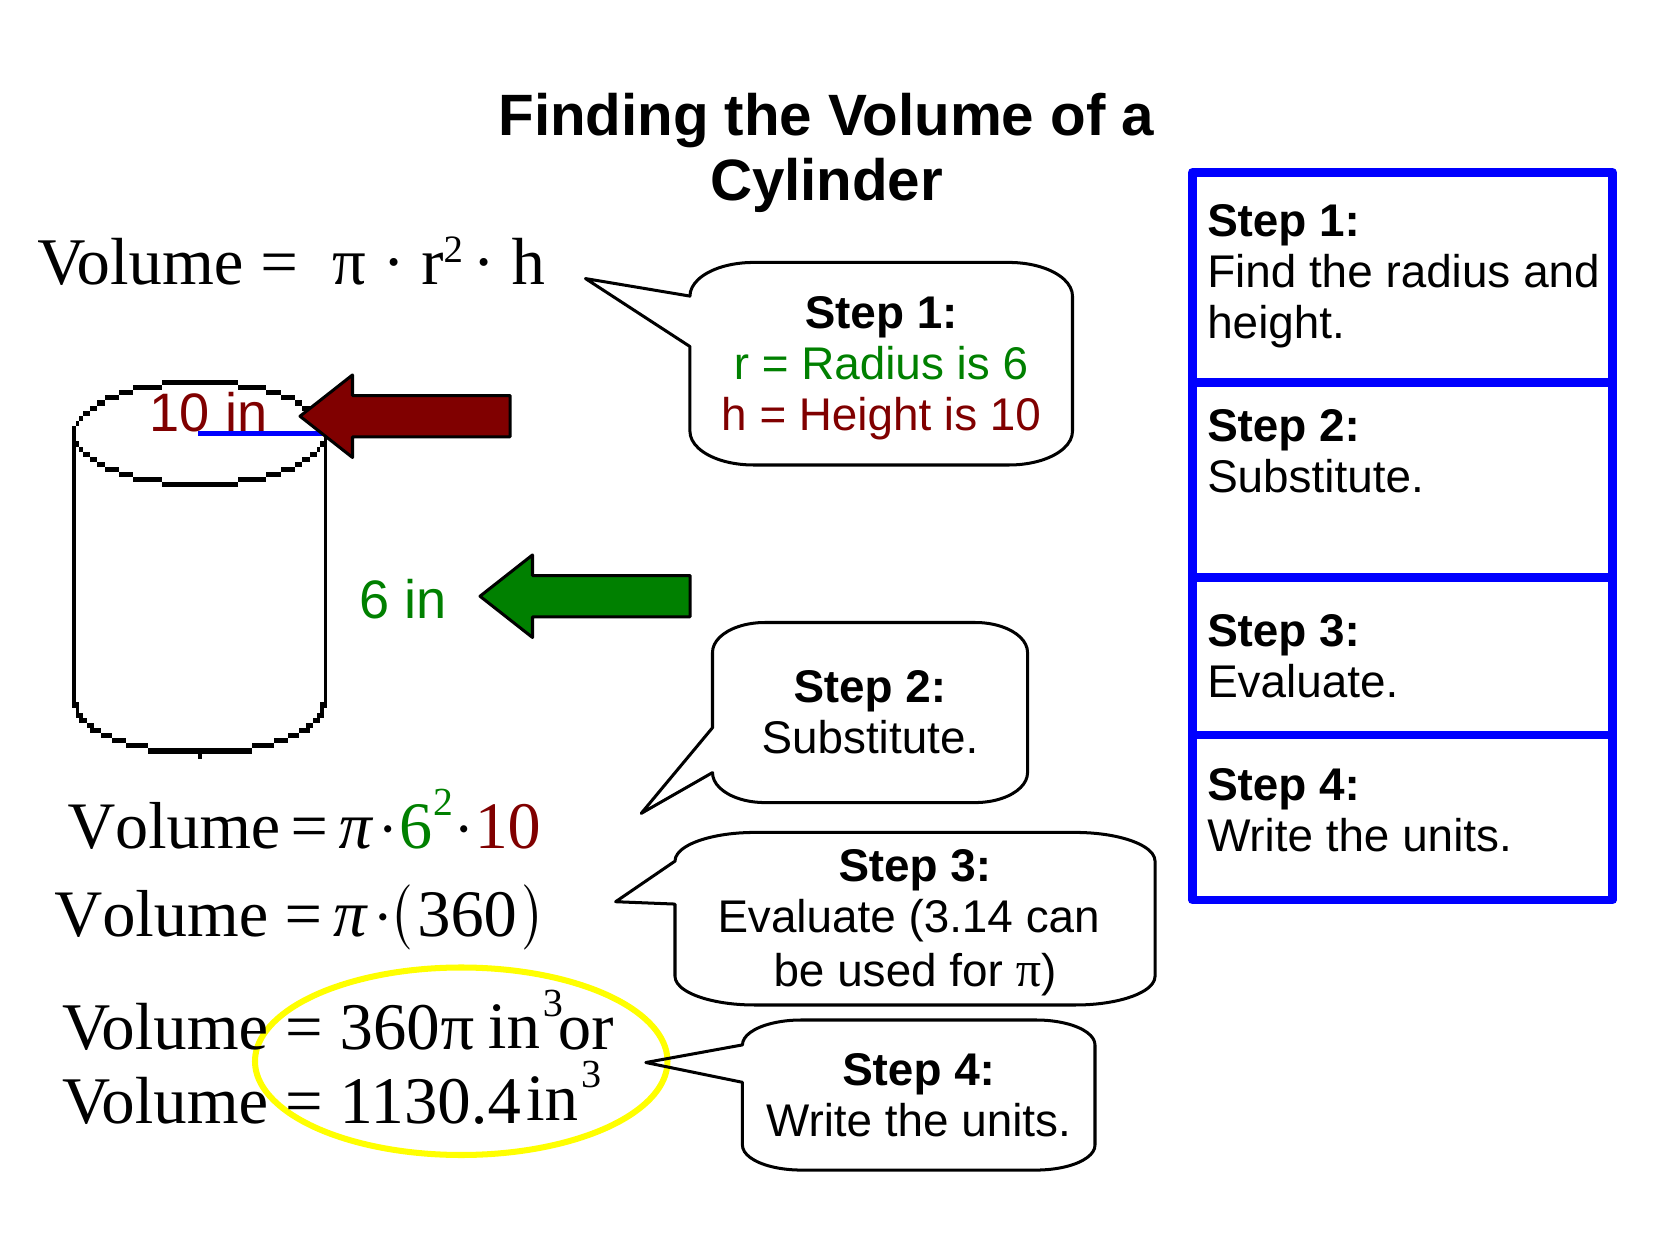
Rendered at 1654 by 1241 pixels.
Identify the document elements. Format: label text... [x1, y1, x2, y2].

text_box Step 1: Find the radius and height. Step 2: Substitute. Step 3: Evaluate. Step 4: Write the units. [1197, 582, 1608, 731]
text_box Step 2: Substitute. [641, 622, 1028, 814]
text_box 6 in [345, 562, 466, 653]
text_box 10 in [135, 375, 301, 466]
text_box Step 4: Write the units. [645, 1020, 1096, 1171]
text_box Volume = 360π or Volume = 1130.4 [47, 982, 698, 1146]
text_box [301, 374, 511, 458]
text_box Step 1: r = Radius is 6 h = Height is 10 [585, 262, 1073, 466]
text_box Step 1: Find the radius and height. Step 2: Substitute. Step 3: Evaluate. Step 4: Write the units. [1197, 387, 1608, 573]
chart [480, 980, 608, 1135]
chart [58, 780, 548, 863]
text_box Step 3: Evaluate (3.14 can be used for π) [615, 832, 1156, 1006]
text_box Step 1: Find the radius and height. Step 2: Substitute. Step 3: Evaluate. Step 4: Write the units. [1197, 187, 1608, 378]
text_box Volume = π · r2 · h [22, 217, 1118, 352]
text_box Step 1: Find the radius and height. Step 2: Substitute. Step 3: Evaluate. Step 4: Write the units. [1617, 187, 1621, 871]
chart [45, 877, 548, 954]
text_box Step 1: Find the radius and height. Step 2: Substitute. Step 3: Evaluate. Step 4: Write the units. [1197, 739, 1608, 871]
text_box [480, 554, 691, 638]
text_box Finding the Volume of a Cylinder [433, 75, 1220, 223]
picture [44, 352, 443, 796]
